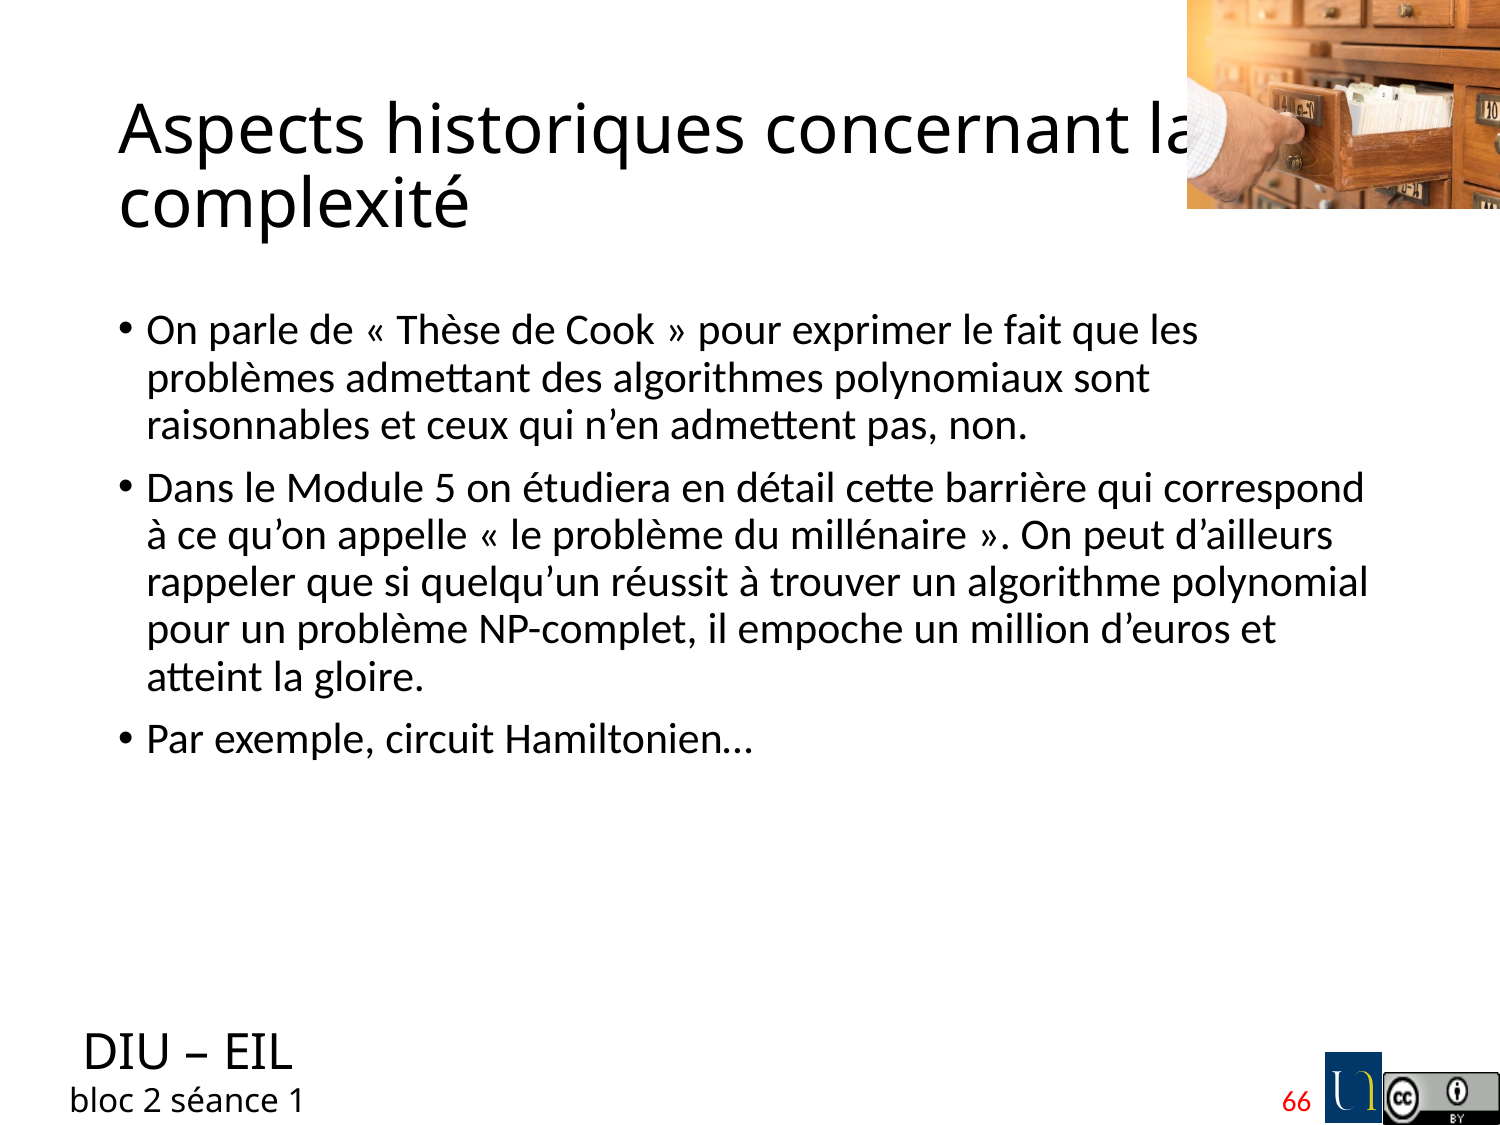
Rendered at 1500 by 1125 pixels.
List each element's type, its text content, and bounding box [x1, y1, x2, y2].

list On parle de « Thèse de Cook » pour exprimer le fait que les problèmes admettant des algorithmes polynomiaux sont raisonnables et ceux qui n’en admettent pas, non. Dans le Module 5 on étudiera en détail cette barrière qui correspond à ce qu’on appelle « le problème du millénaire ». On peut d’ailleurs rappeler que si quelqu’un réussit à trouver un algorithme polynomial pour un problème NP-complet, il empoche un million d’euros et atteint la gloire. Par exemple, circuit Hamiltonien… [103, 299, 1397, 1014]
slide_number <numéro> [1240, 1070, 1327, 1125]
picture [1187, 0, 1500, 209]
picture [1383, 1072, 1500, 1125]
title Aspects historiques concernant la complexité [103, 59, 1241, 278]
picture [1325, 1052, 1382, 1123]
